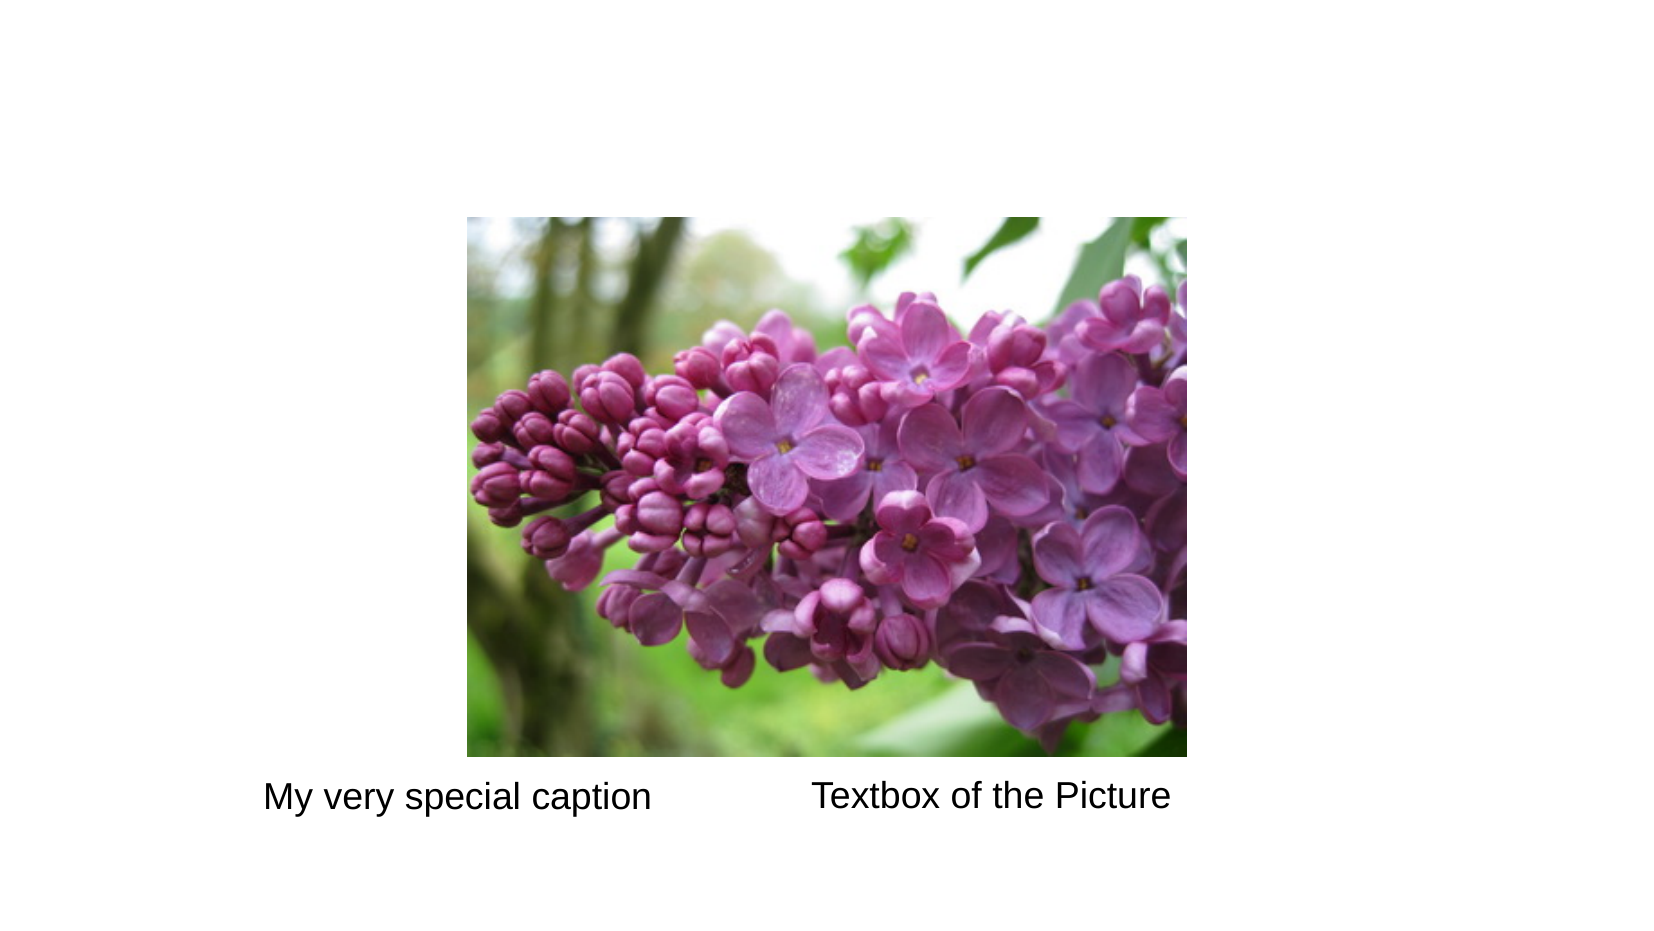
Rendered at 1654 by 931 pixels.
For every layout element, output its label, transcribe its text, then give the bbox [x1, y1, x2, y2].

text_box My very special caption [236, 767, 680, 827]
picture [467, 217, 1187, 758]
